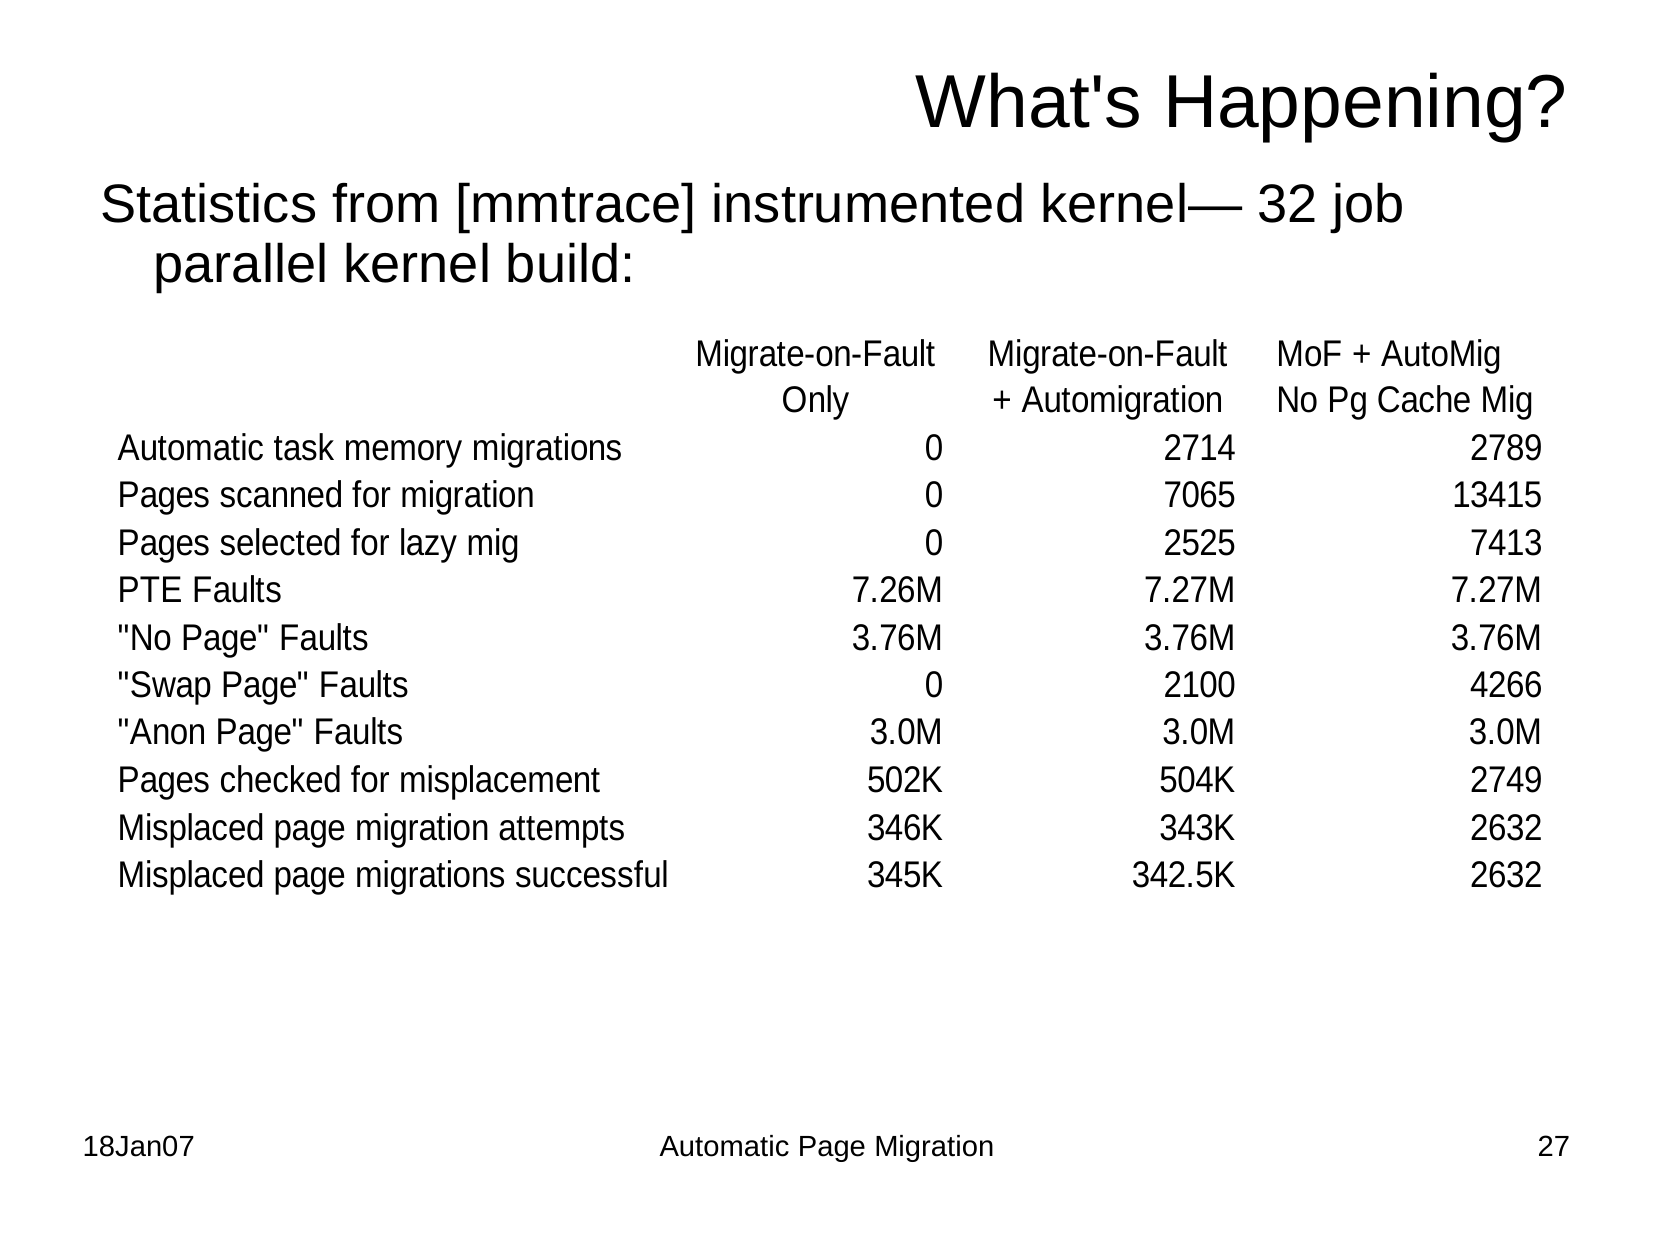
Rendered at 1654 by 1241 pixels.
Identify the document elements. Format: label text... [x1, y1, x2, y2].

chart [115, 284, 1653, 951]
list Statistics from [mmtrace] instrumented kernel— 32 job parallel kernel build: [82, 173, 1571, 308]
title What's Happening? [80, 45, 1569, 159]
